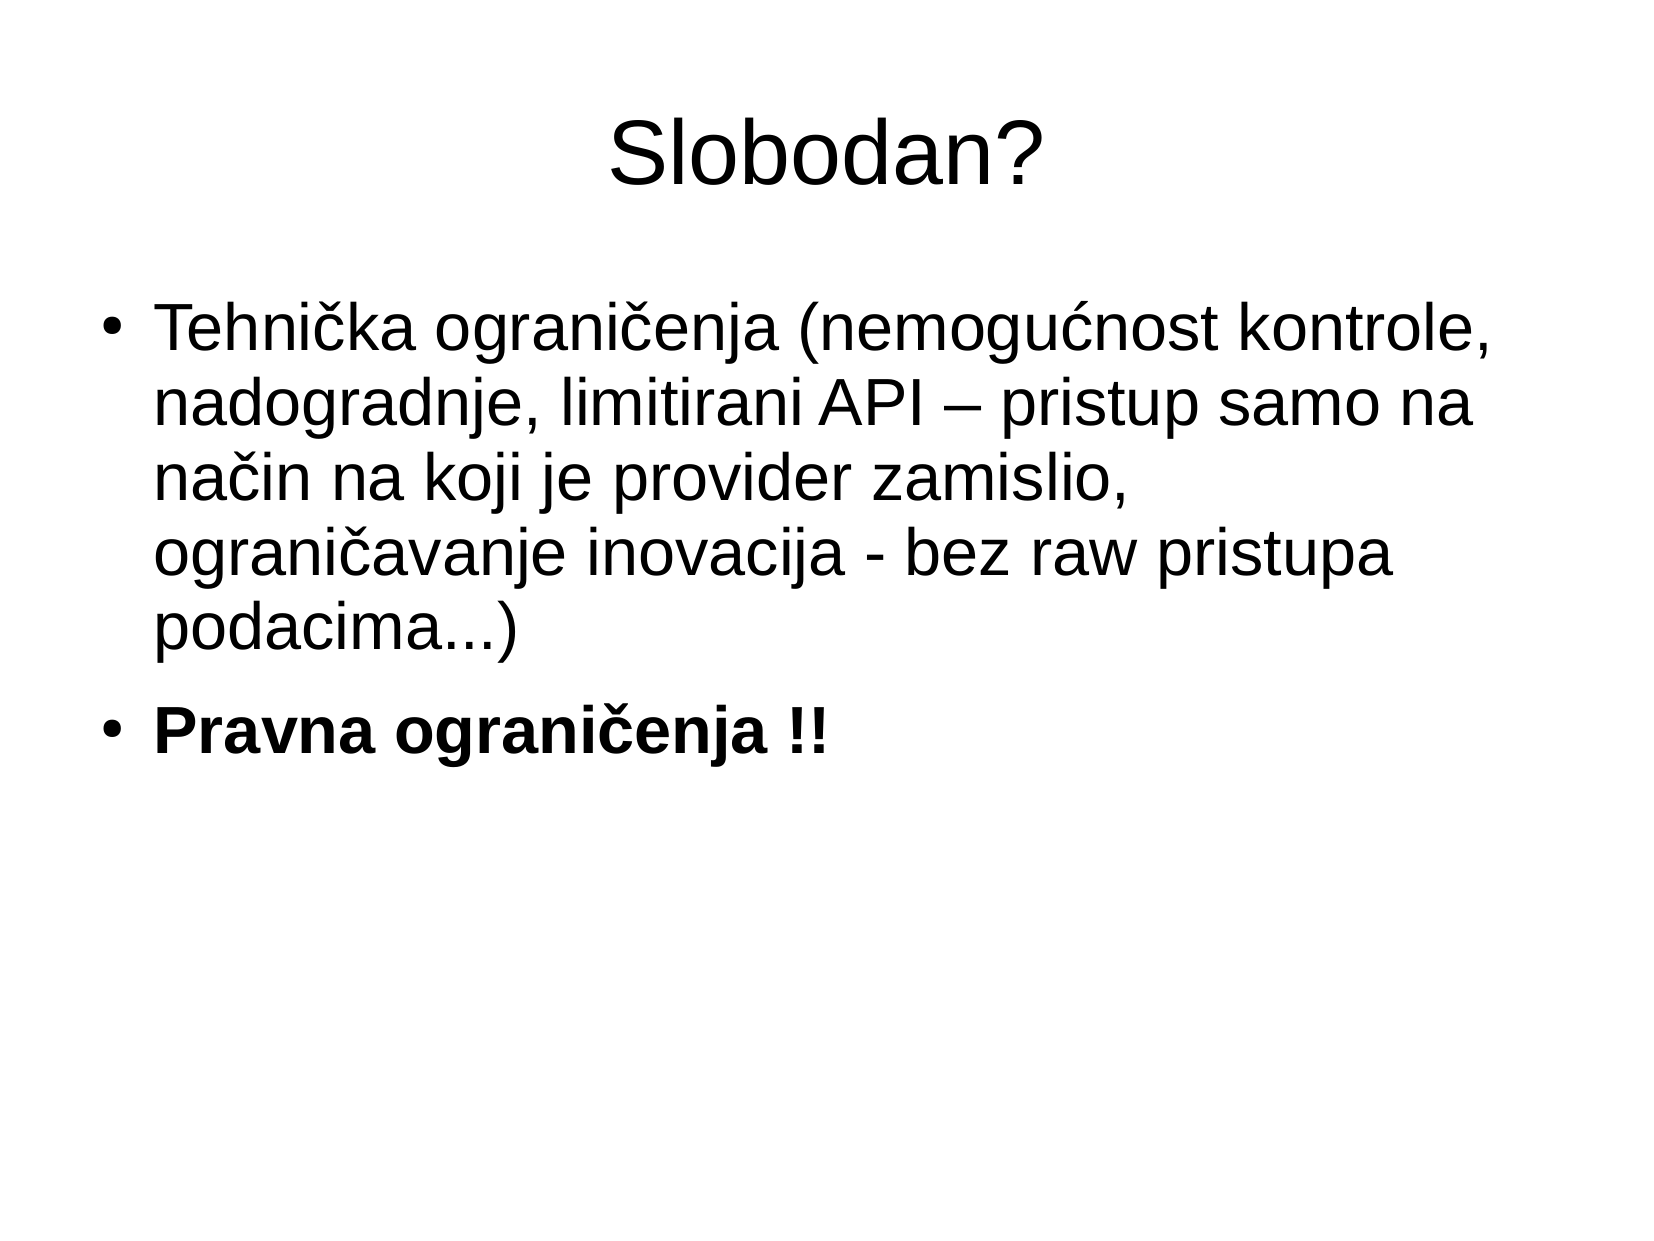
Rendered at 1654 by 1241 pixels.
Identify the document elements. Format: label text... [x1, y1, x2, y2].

list Tehnička ograničenja (nemogućnost kontrole, nadogradnje, limitirani API – pristup samo na način na koji je provider zamislio, ograničavanje inovacija - bez raw pristupa podacima...) Pravna ograničenja !! [82, 290, 1538, 1010]
title Slobodan? [82, 49, 1571, 257]
